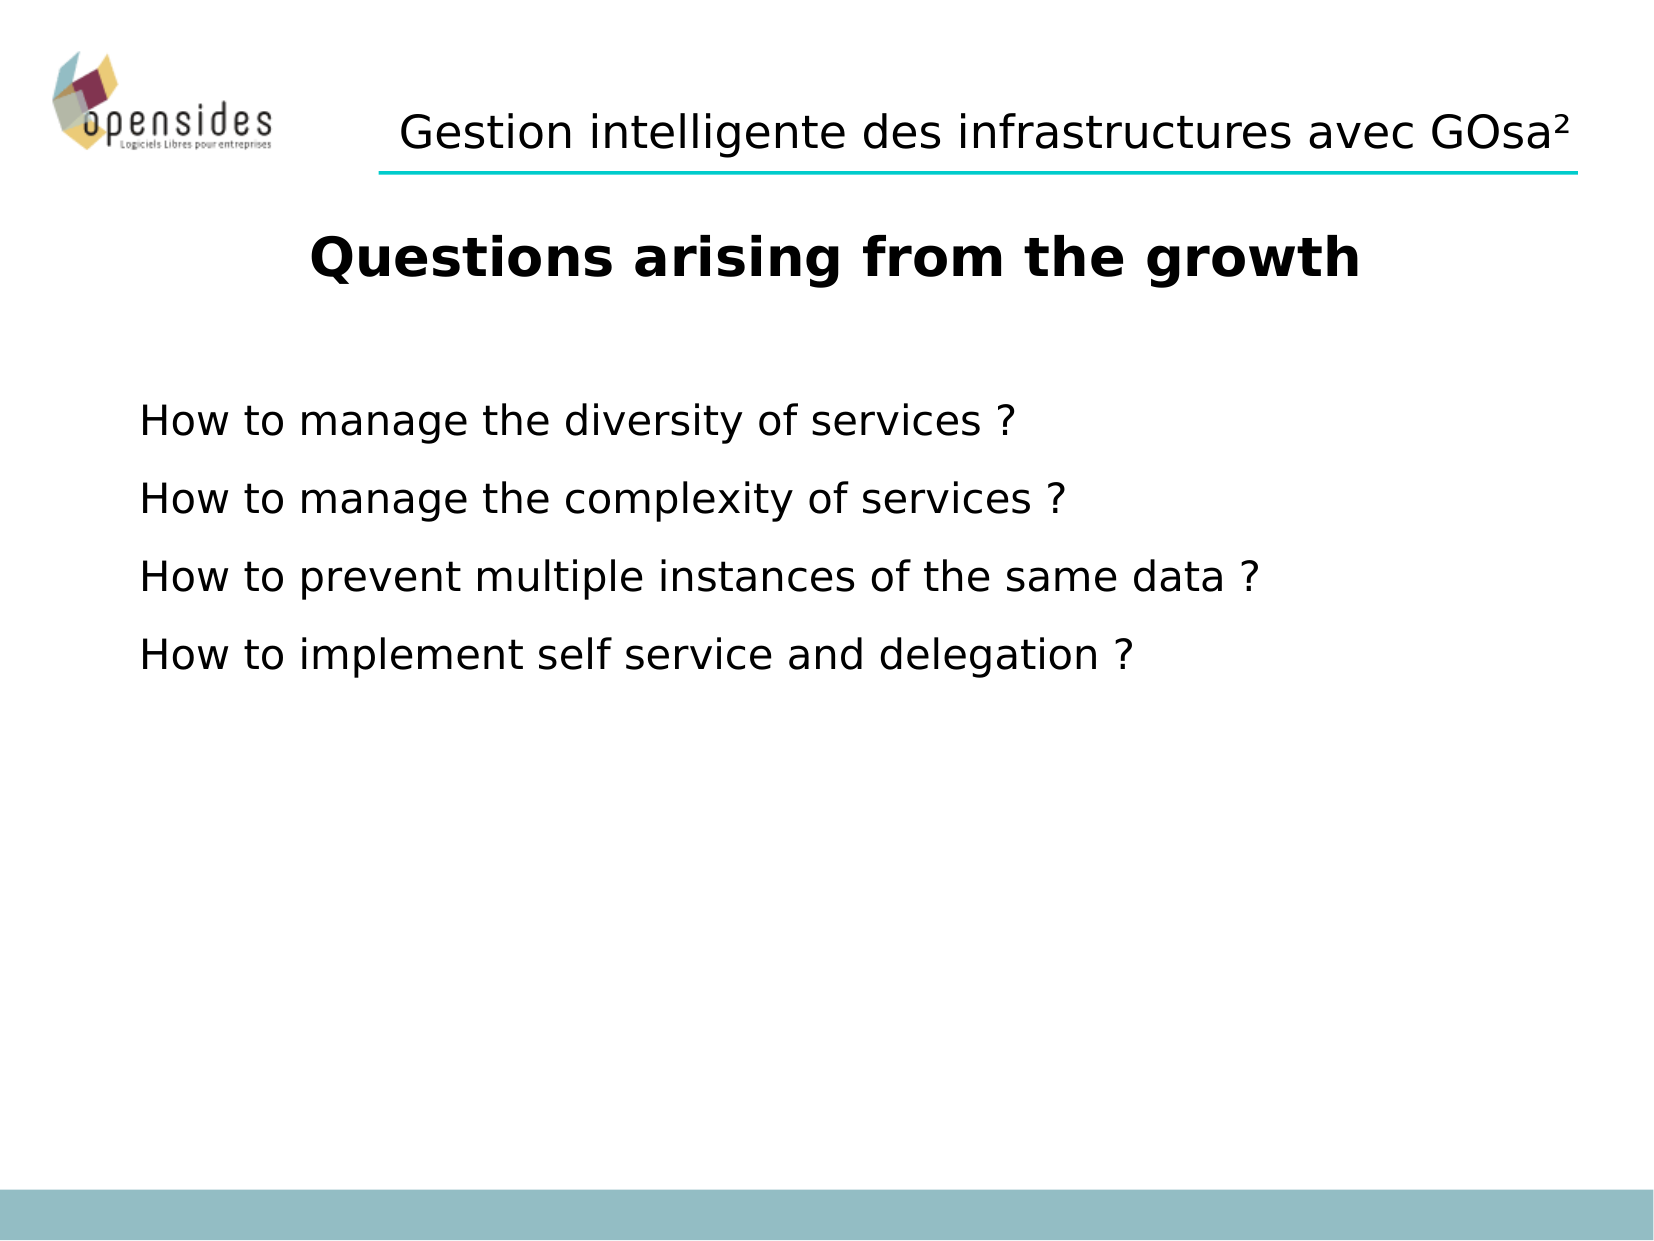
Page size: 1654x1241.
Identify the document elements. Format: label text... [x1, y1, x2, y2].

text_box [0, 1189, 1654, 1241]
text_box Gestion intelligente des infrastructures avec GOsa² [317, 98, 1654, 167]
text_box [378, 171, 1578, 175]
picture [22, 30, 308, 187]
list Questions arising from the growth How to manage the diversity of services ? How to manage the complexity of services ? How to prevent multiple instances of the same data ? How to implement self service and delegation ? [121, 226, 1534, 1136]
